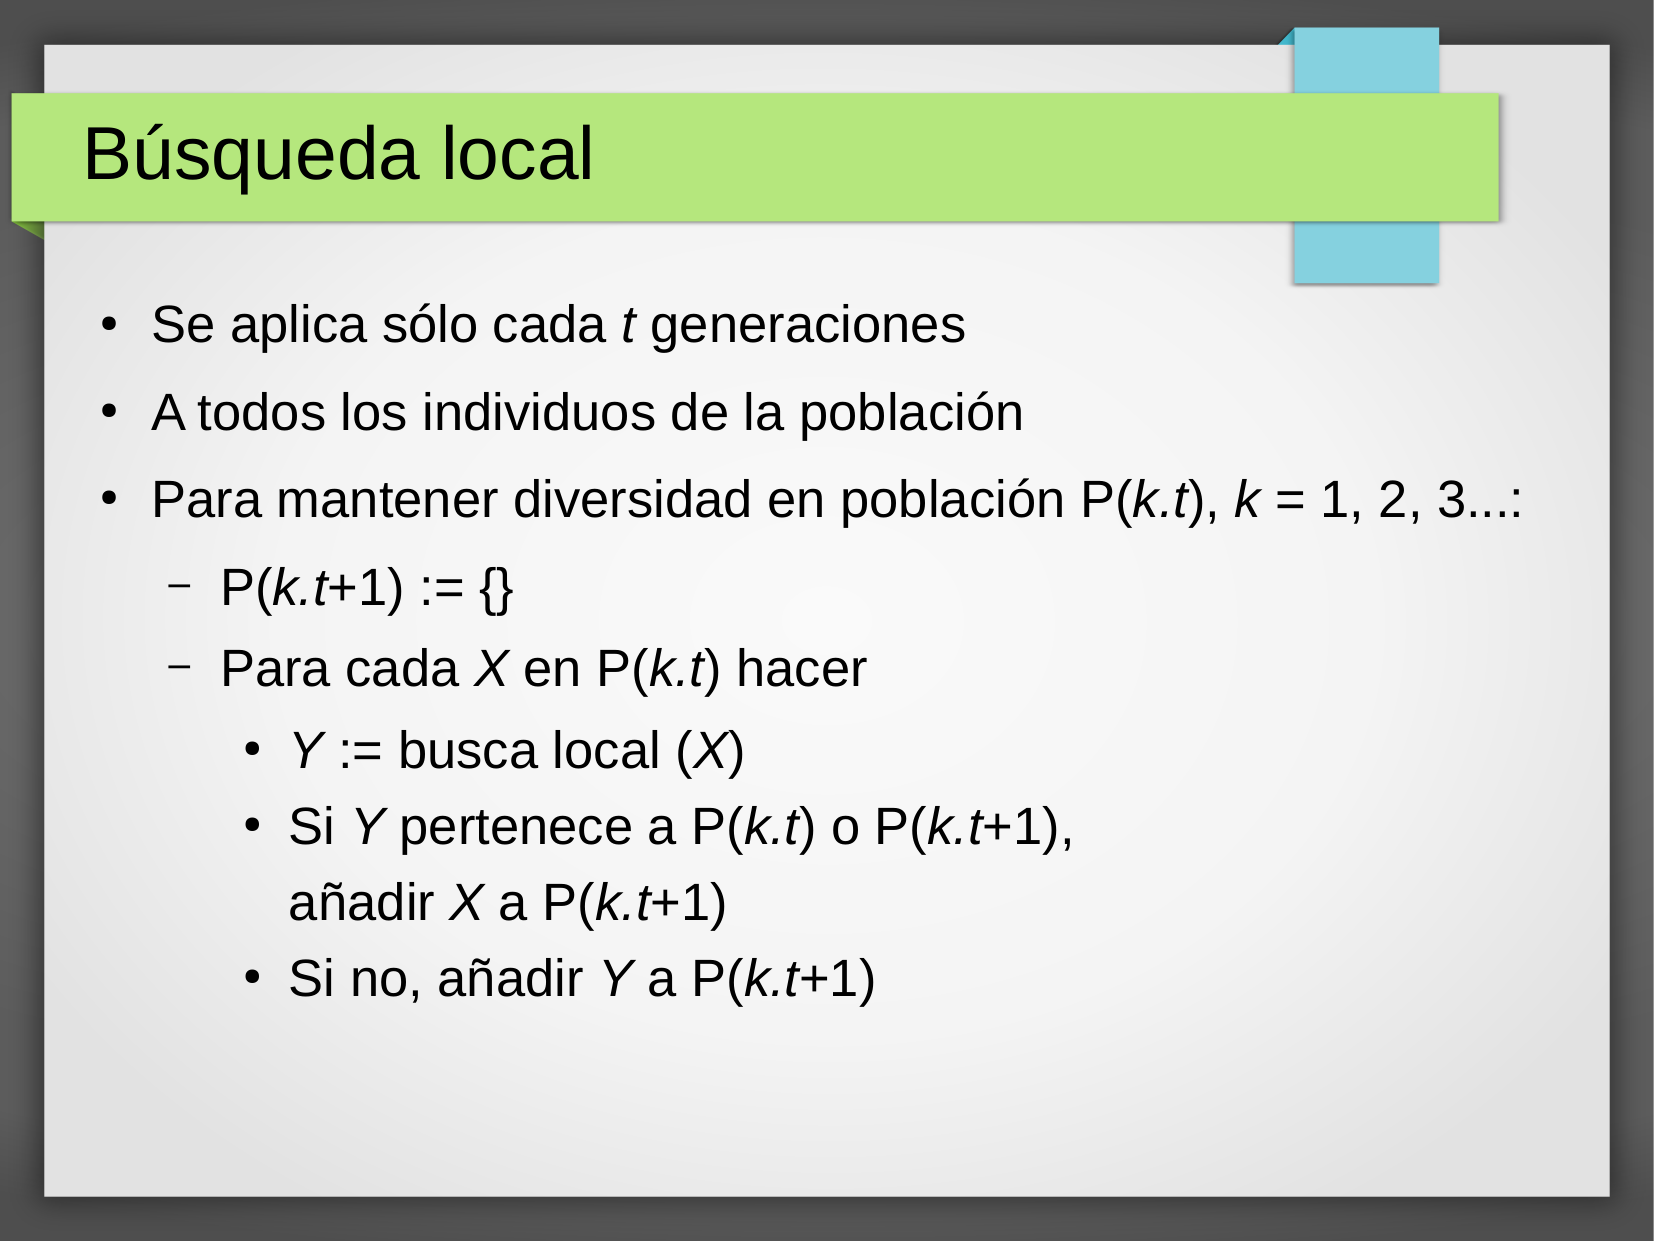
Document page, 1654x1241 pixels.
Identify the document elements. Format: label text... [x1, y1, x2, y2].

list Se aplica sólo cada t generaciones A todos los individuos de la población Para mantener diversidad en población P(k.t), k = 1, 2, 3...: P(k.t+1) := {} Para cada X en P(k.t) hacer Y := busca local (X) Si Y pertenece a P(k.t) o P(k.t+1), añadir X a P(k.t+1) Si no, añadir Y a P(k.t+1) [82, 295, 1571, 1015]
picture [0, 0, 1654, 1241]
title Búsqueda local [82, 94, 1264, 213]
